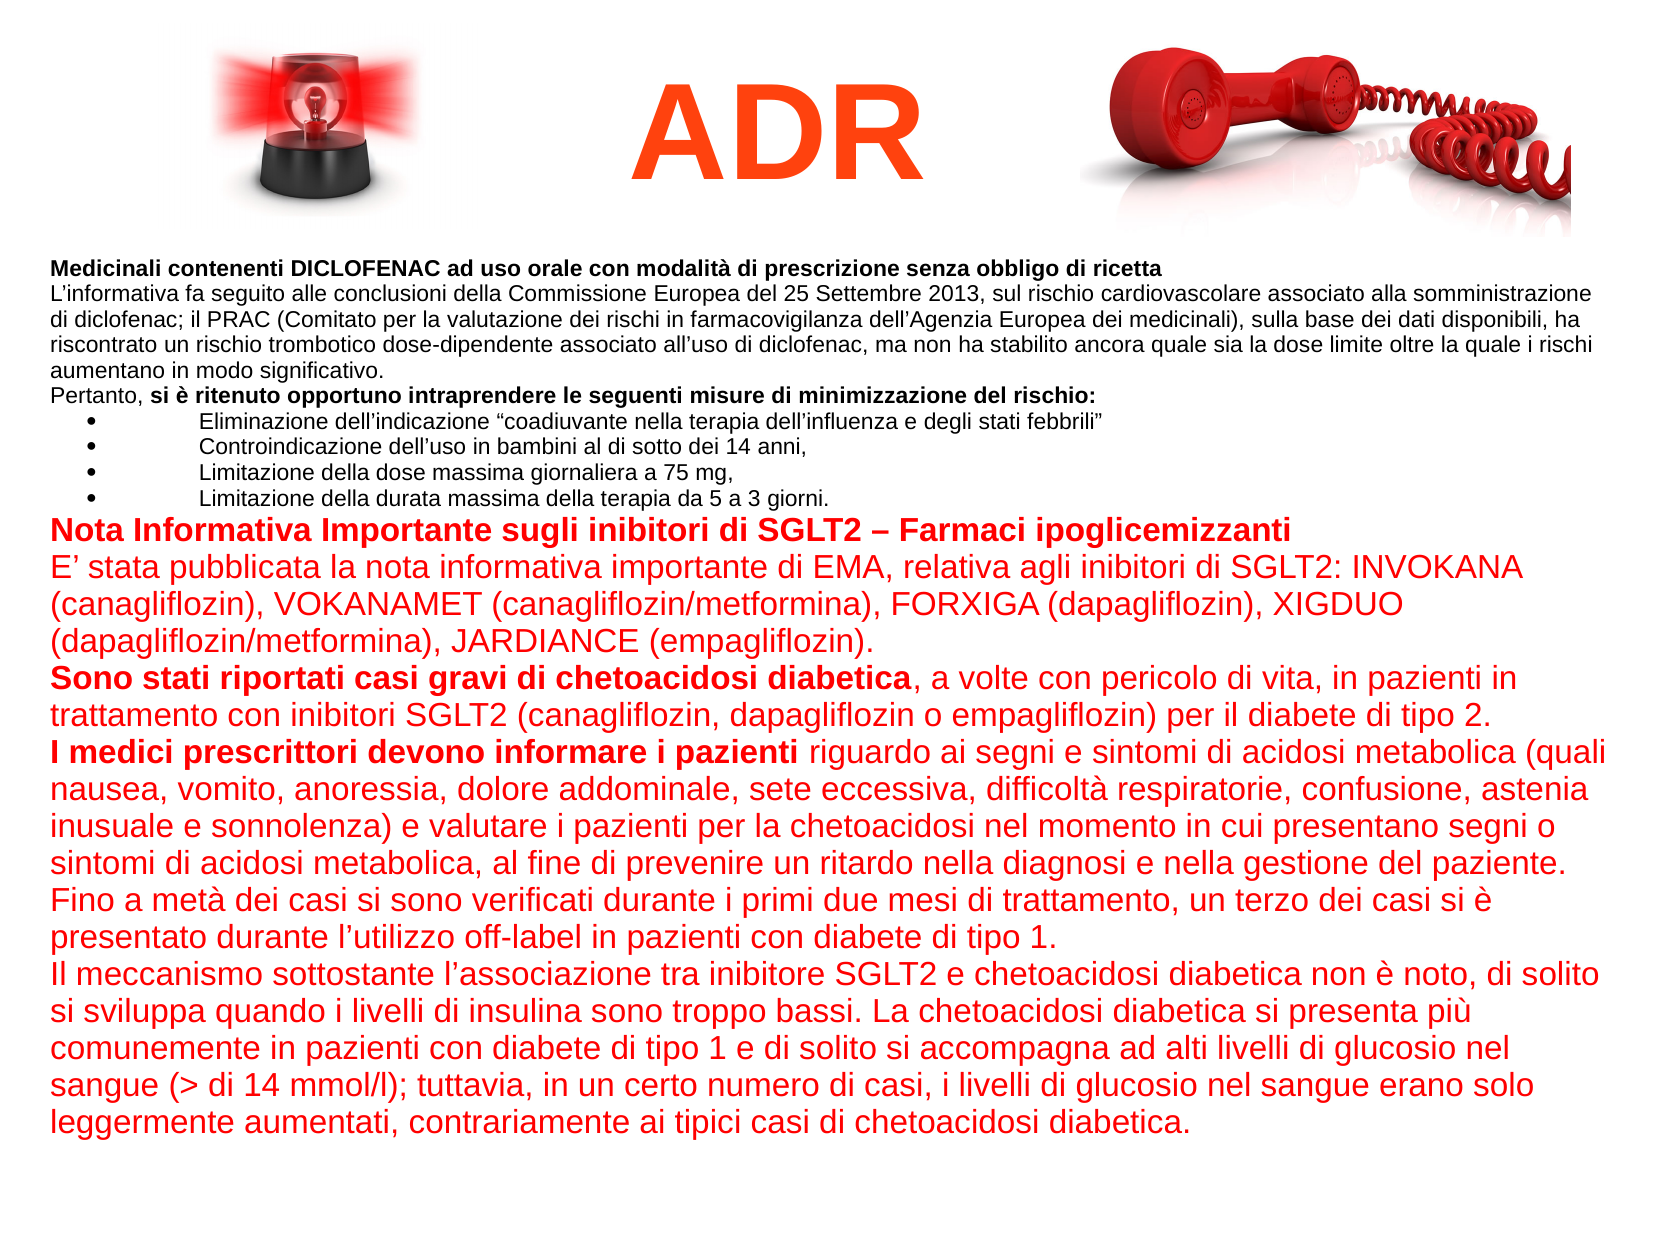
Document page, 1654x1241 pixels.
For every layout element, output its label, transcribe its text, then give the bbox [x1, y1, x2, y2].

picture [1080, 24, 1571, 237]
text_box ADR [614, 47, 945, 216]
text_box Medicinali contenenti DICLOFENAC ad uso orale con modalità di prescrizione senza obbligo di ricetta L’informativa fa seguito alle conclusioni della Commissione Europea del 25 Settembre 2013, sul rischio cardiovascolare associato alla somministrazione di diclofenac; il PRAC (Comitato per la valutazione dei rischi in farmacovigilanza dell’Agenzia Europea dei medicinali), sulla base dei dati disponibili, ha riscontrato un rischio trombotico dose-dipendente associato all’uso di diclofenac, ma non ha stabilito ancora quale sia la dose limite oltre la quale i rischi aumentano in modo significativo. Pertanto, si è ritenuto opportuno intraprendere le seguenti misure di minimizzazione del rischio: · Eliminazione dell’indicazione “coadiuvante nella terapia dell’influenza e degli stati febbrili” · Controindicazione dell’uso in bambini al di sotto dei 14 anni, · Limitazione della dose massima giornaliera a 75 mg, · Limitazione della durata massima della terapia da 5 a 3 giorni. Nota Informativa Importante sugli inibitori di SGLT2 – Farmaci ipoglicemizzanti E’ stata pubblicata la nota informativa importante di EMA, relativa agli inibitori di SGLT2: INVOKANA (canagliflozin), VOKANAMET (canagliflozin/metformina), FORXIGA (dapagliflozin), XIGDUO (dapagliflozin/metformina), JARDIANCE (empagliflozin). Sono stati riportati casi gravi di chetoacidosi diabetica, a volte con pericolo di vita, in pazienti in trattamento con inibitori SGLT2 (canagliflozin, dapagliflozin o empagliflozin) per il diabete di tipo 2. I medici prescrittori devono informare i pazienti riguardo ai segni e sintomi di acidosi metabolica (quali nausea, vomito, anoressia, dolore addominale, sete eccessiva, difficoltà respiratorie, confusione, astenia inusuale e sonnolenza) e valutare i pazienti per la chetoacidosi nel momento in cui presentano segni o sintomi di acidosi metabolica, al fine di prevenire un ritardo nella diagnosi e nella gestione del paziente. Fino a metà dei casi si sono verificati durante i primi due mesi di trattamento, un terzo dei casi si è presentato durante l’utilizzo off-label in pazienti con diabete di tipo 1. Il meccanismo sottostante l’associazione tra inibitore SGLT2 e chetoacidosi diabetica non è noto, di solito si sviluppa quando i livelli di insulina sono troppo bassi. La chetoacidosi diabetica si presenta più comunemente in pazienti con diabete di tipo 1 e di solito si accompagna ad alti livelli di glucosio nel sangue (> di 14 mmol/l); tuttavia, in un certo numero di casi, i livelli di glucosio nel sangue erano solo leggermente aumentati, contrariamente ai tipici casi di chetoacidosi diabetica. [35, 247, 1630, 1205]
picture [153, 23, 478, 229]
